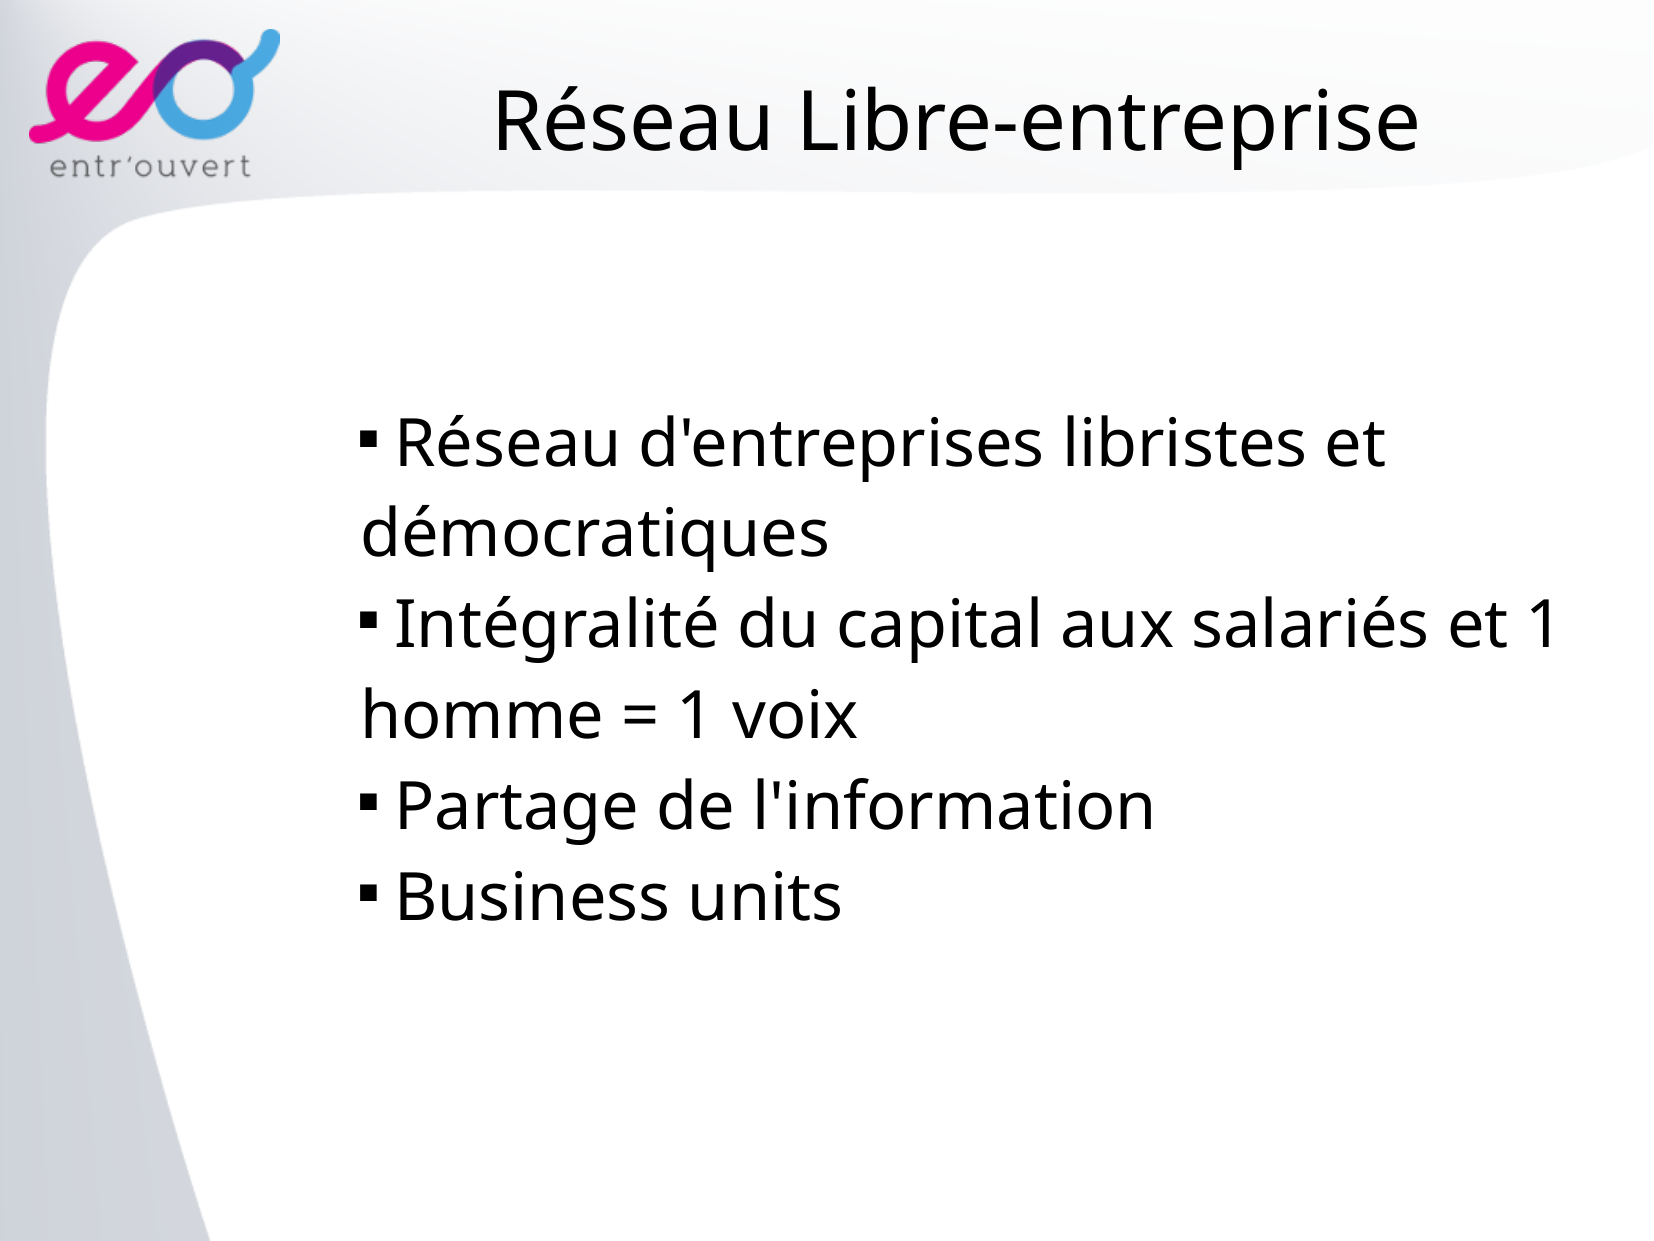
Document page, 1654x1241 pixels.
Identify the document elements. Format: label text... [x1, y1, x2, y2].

picture [0, 0, 1654, 1241]
title Réseau Libre-entreprise [319, 29, 1595, 207]
subtitle Réseau d'entreprises libristes et démocratiques Intégralité du capital aux salariés et 1 homme = 1 voix Partage de l'information Business units [360, 267, 1636, 1068]
